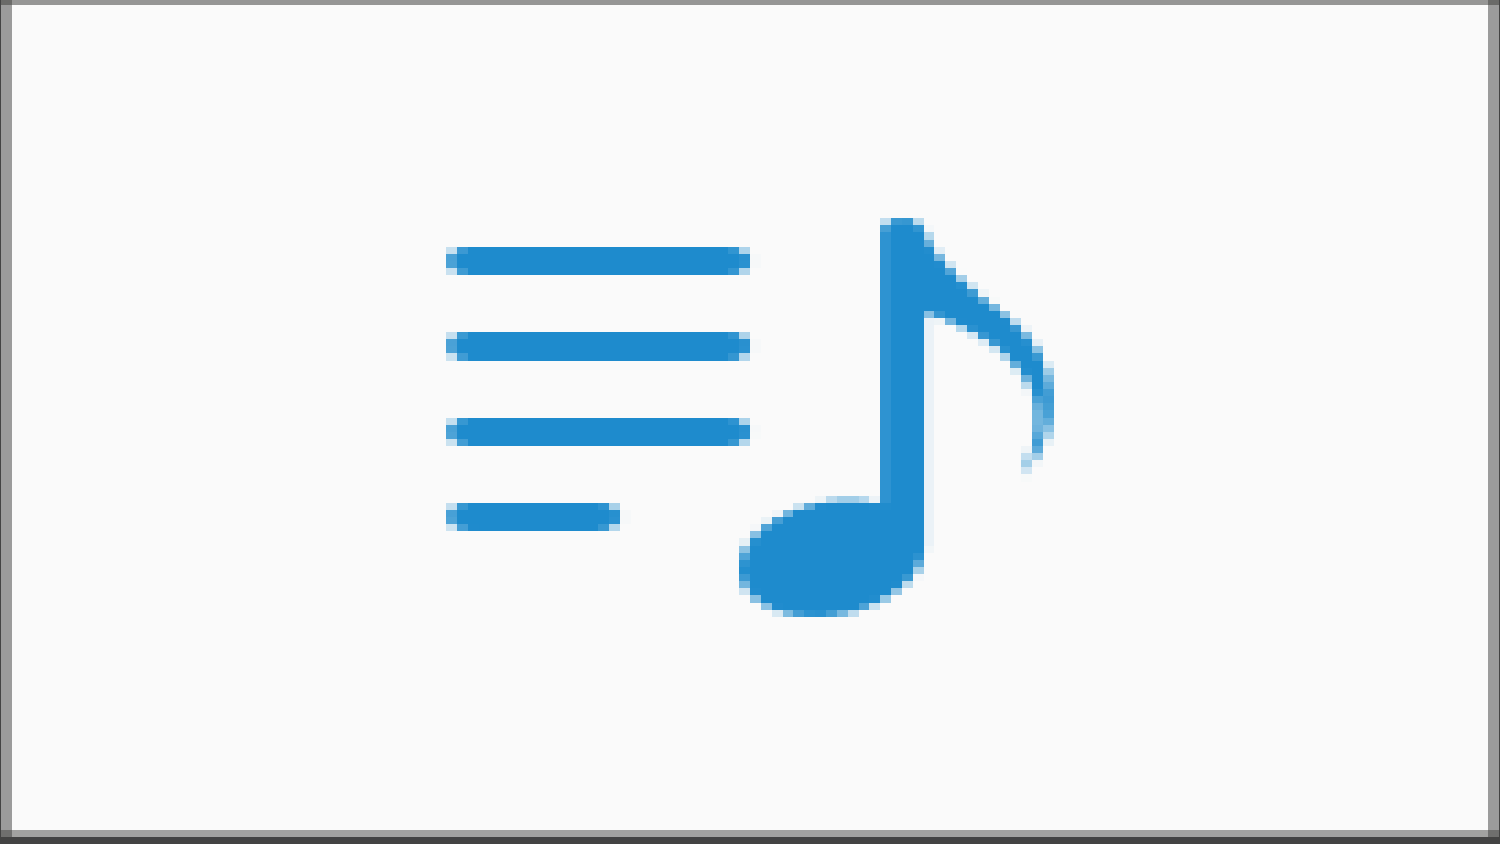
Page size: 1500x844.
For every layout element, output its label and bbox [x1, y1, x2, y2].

text_box [0, 0, 1500, 844]
